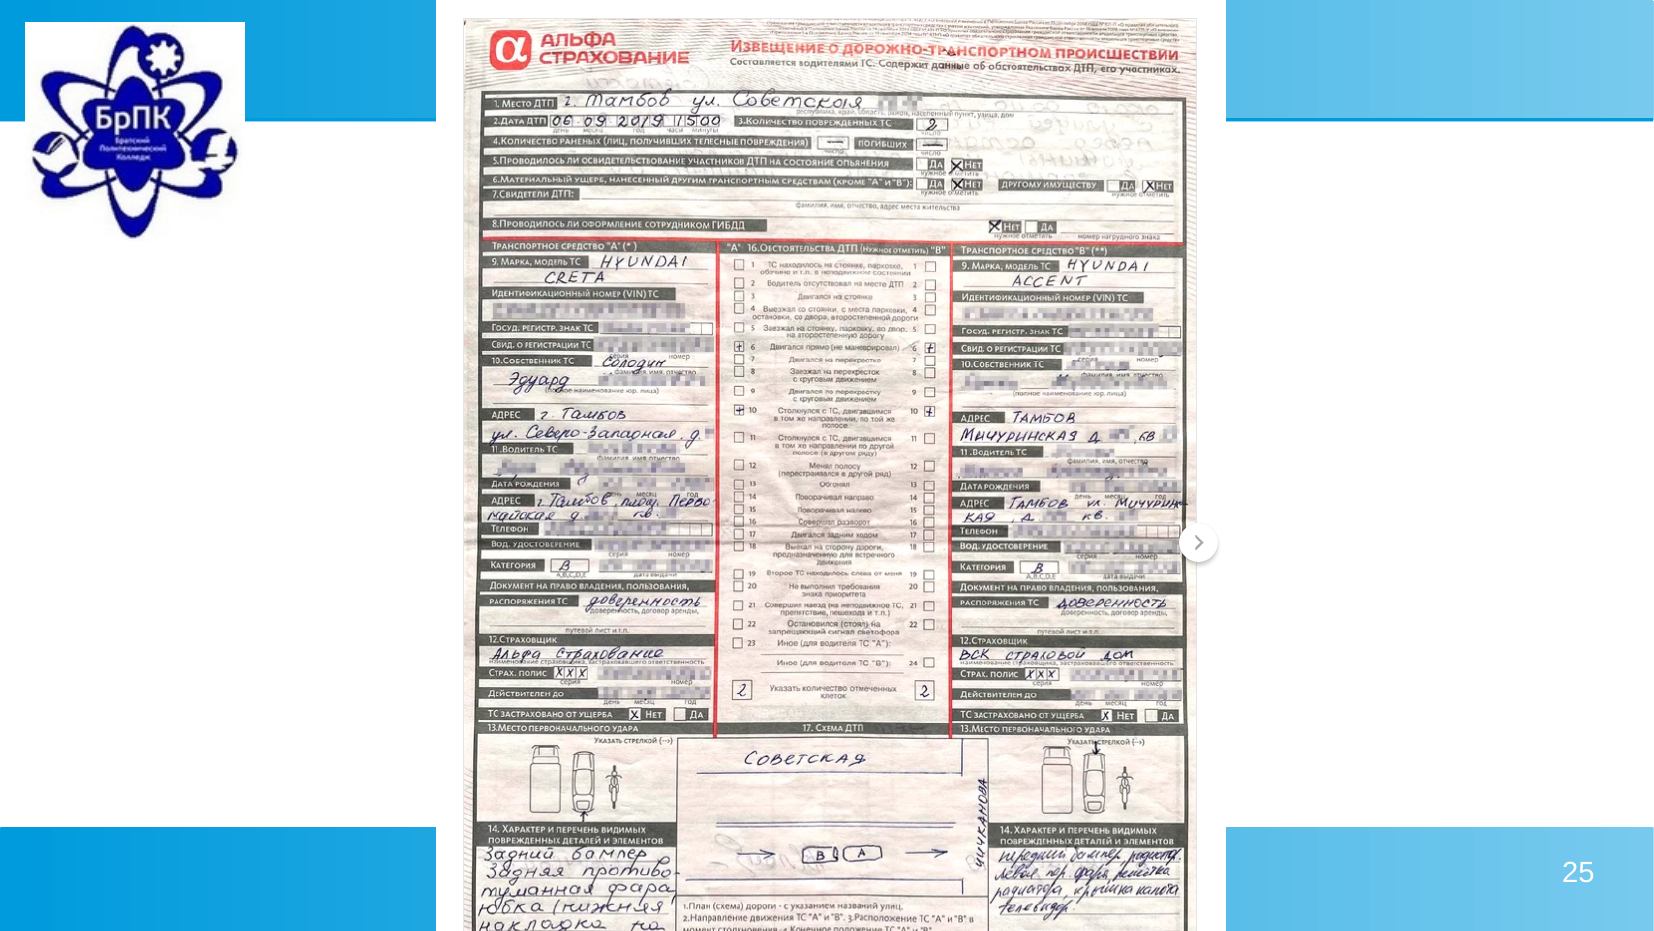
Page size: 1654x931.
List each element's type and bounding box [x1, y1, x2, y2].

picture [436, 0, 1226, 931]
picture [25, 23, 245, 242]
